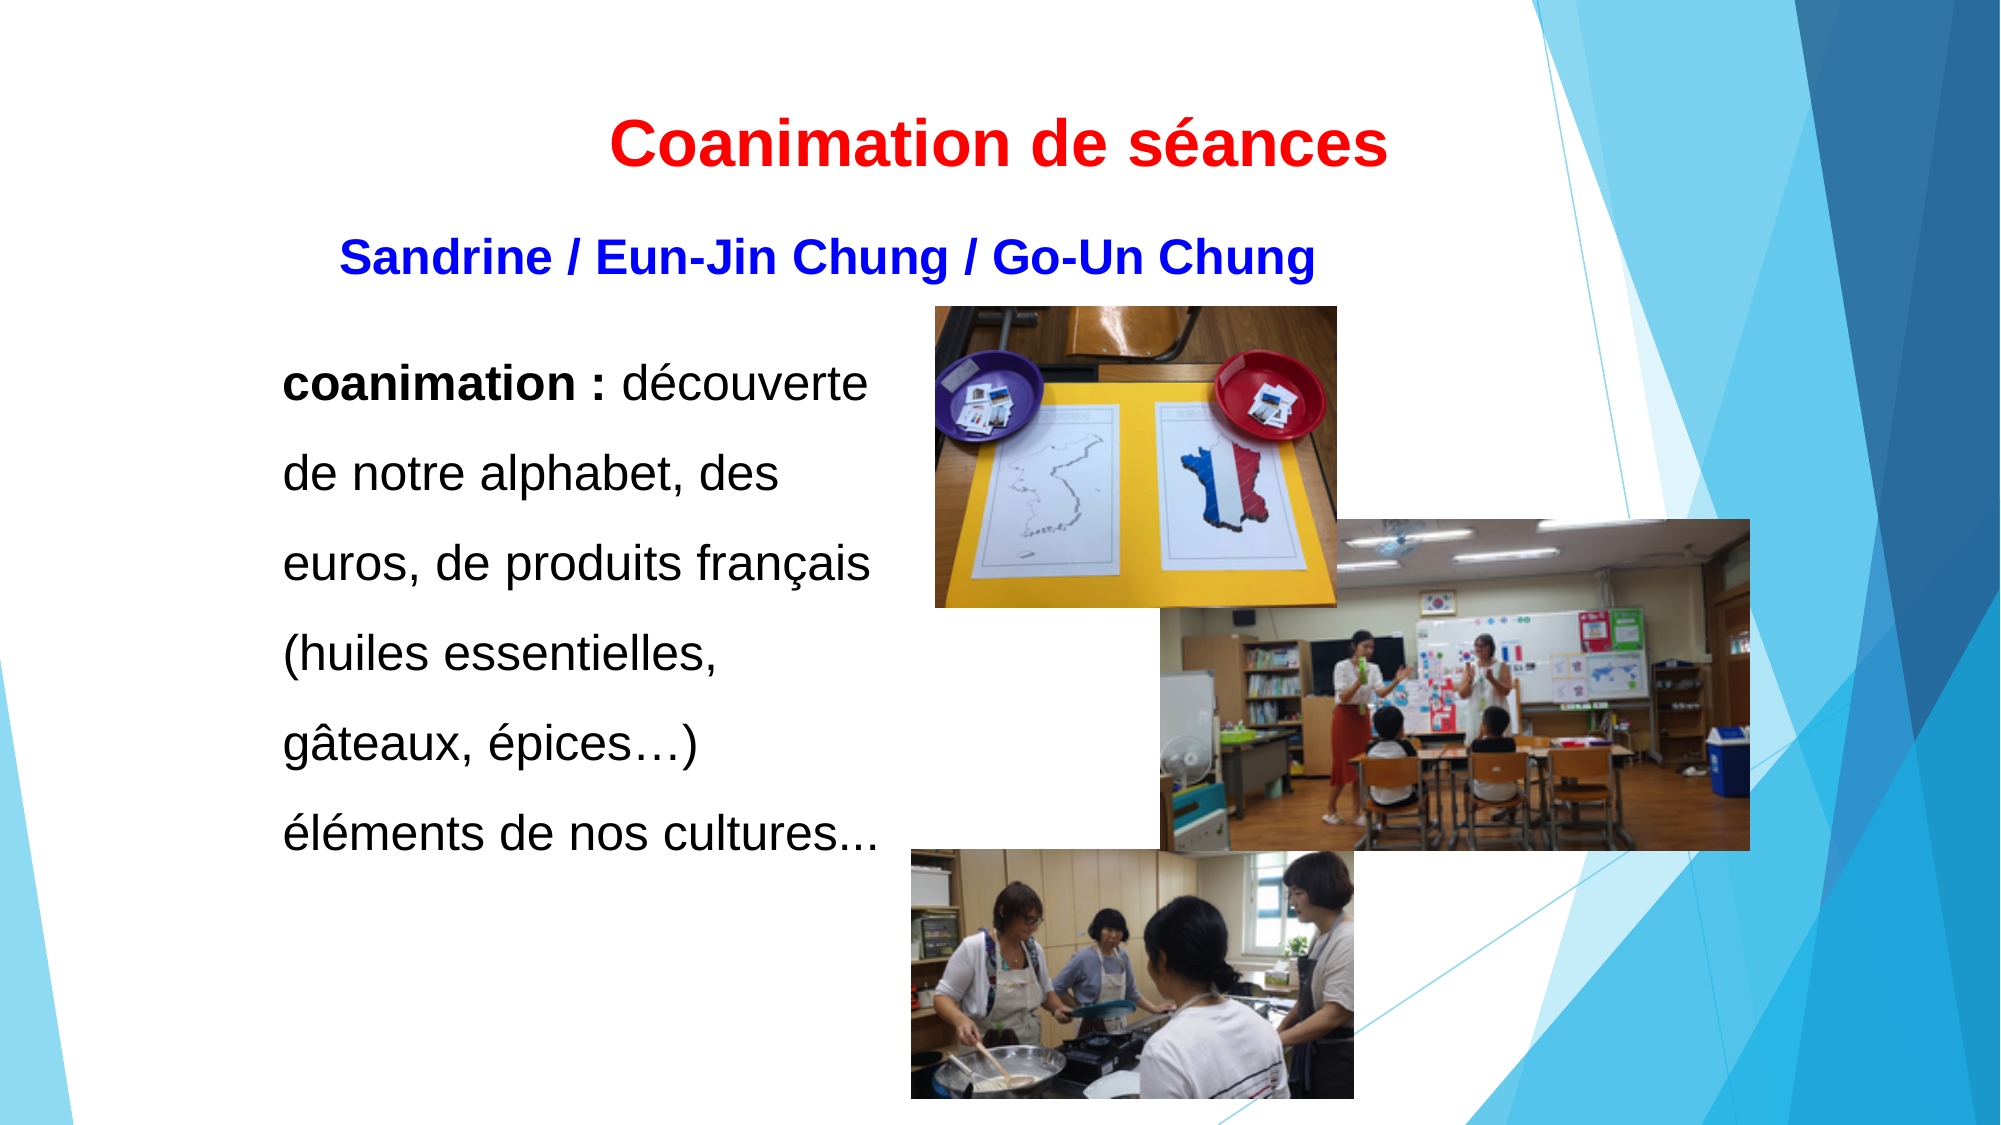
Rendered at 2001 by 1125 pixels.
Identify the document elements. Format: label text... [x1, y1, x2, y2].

text_box coanimation : découverte de notre alphabet, des euros, de produits français (huiles essentielles, gâteaux, épices…) éléments de nos cultures... [268, 313, 907, 883]
picture [911, 307, 1750, 1099]
text_box Coanimation de séances [325, 45, 1675, 232]
text_box Sandrine / Eun-Jin Chung / Go-Un Chung [325, 187, 1525, 291]
